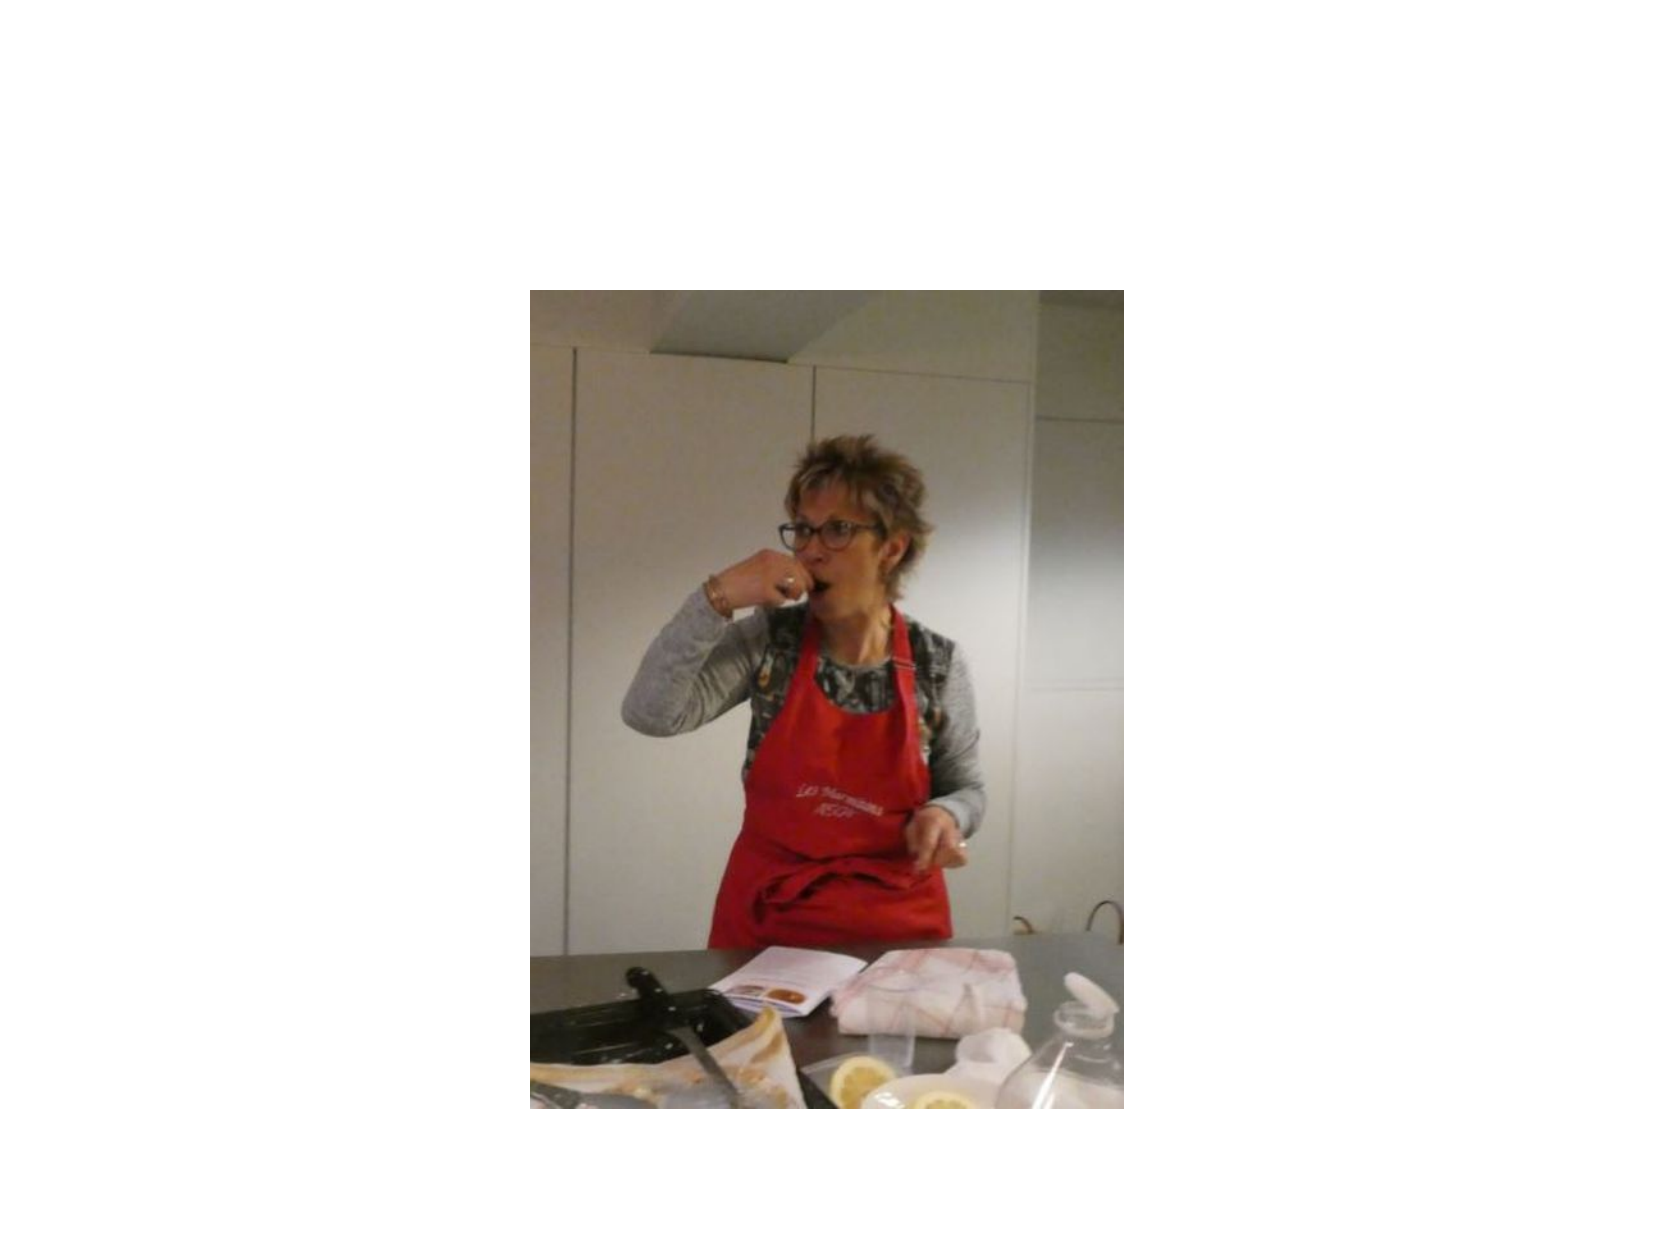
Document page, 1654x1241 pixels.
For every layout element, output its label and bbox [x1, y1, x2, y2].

picture [530, 290, 1124, 1109]
